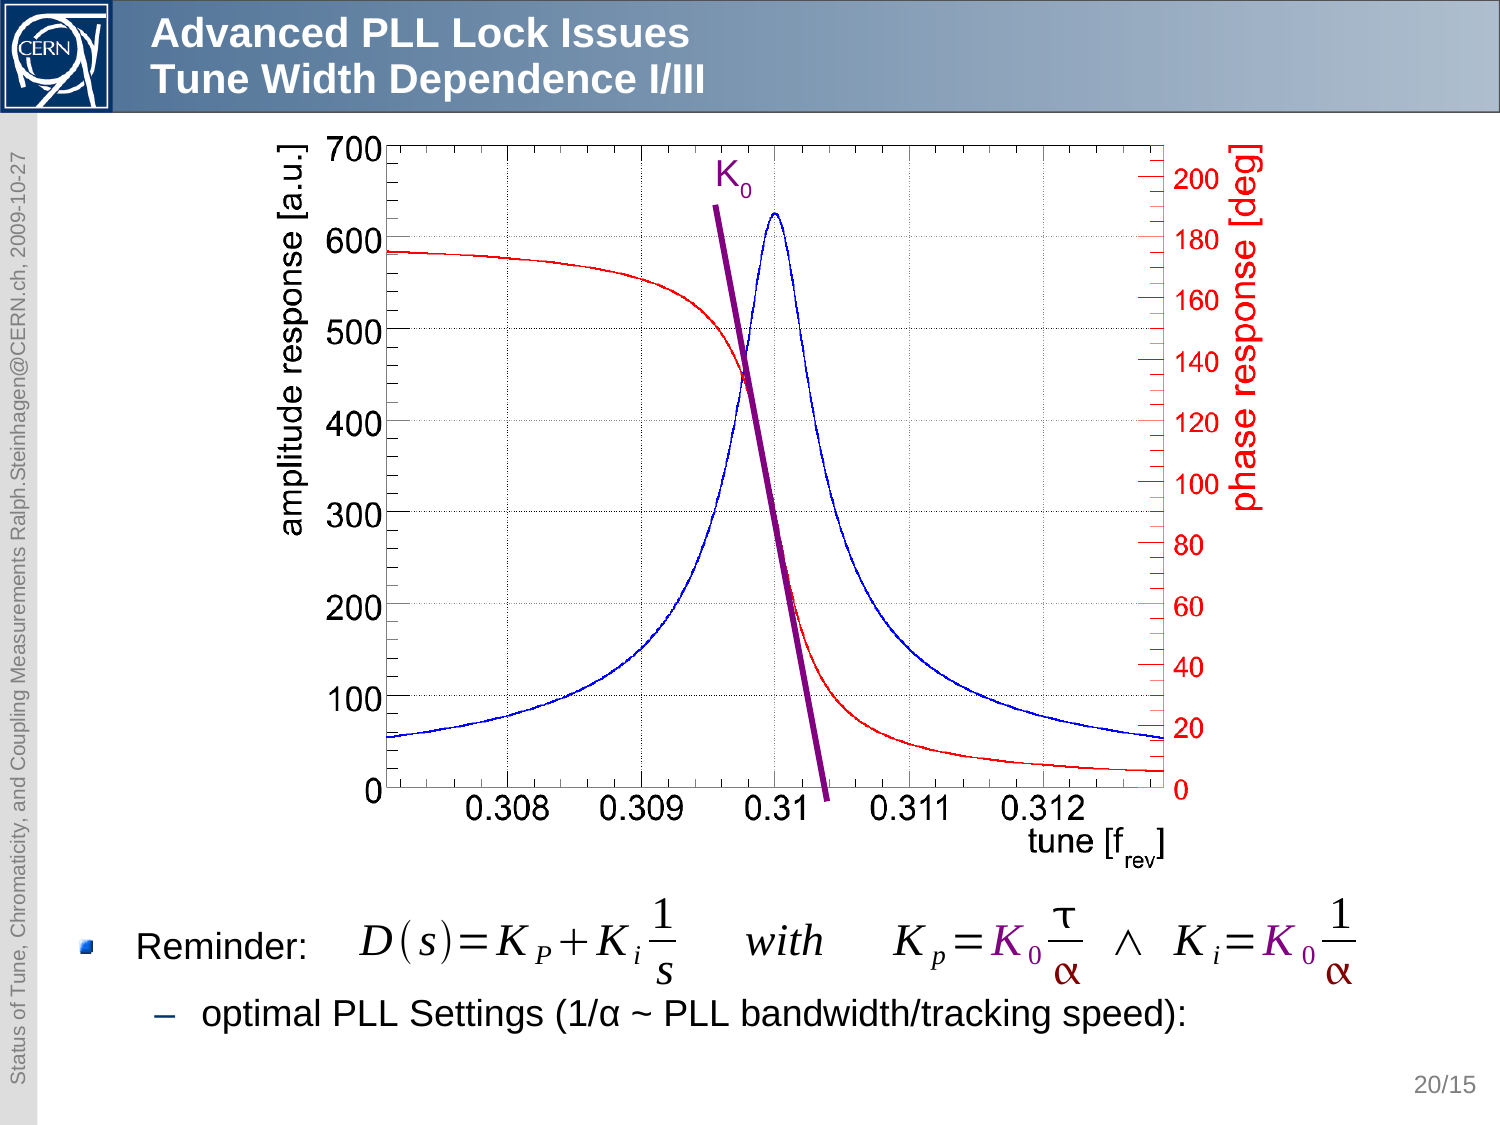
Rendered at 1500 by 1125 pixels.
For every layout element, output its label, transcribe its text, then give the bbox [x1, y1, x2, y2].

list Reminder: optimal PLL Settings (1/α ~ PLL bandwidth/tracking speed): [79, 125, 1445, 1066]
picture [0, 0, 113, 113]
title Advanced PLL Lock Issues Tune Width Dependence I/III [136, 0, 1374, 103]
chart [345, 888, 1370, 996]
